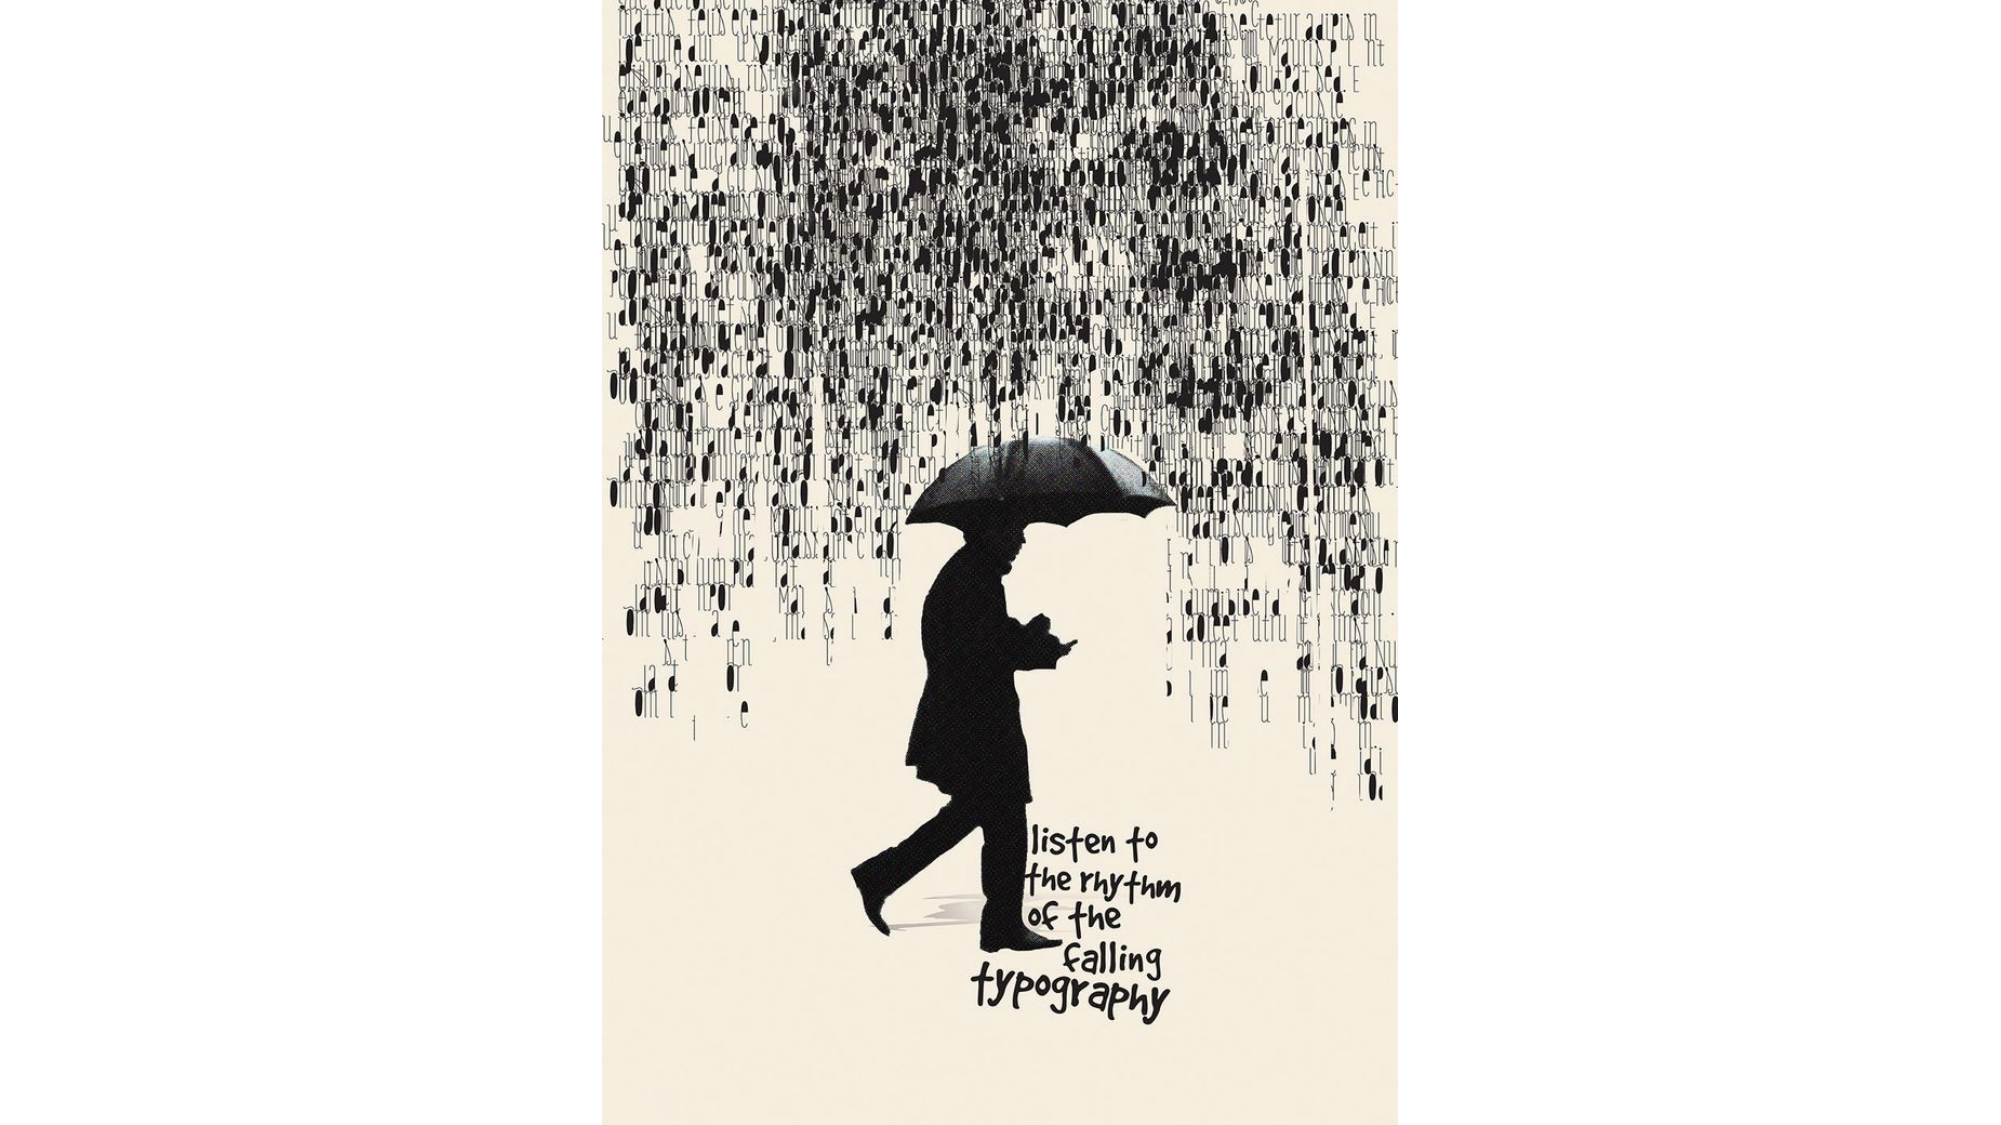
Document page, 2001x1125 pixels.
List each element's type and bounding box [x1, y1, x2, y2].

picture [602, 0, 1398, 1125]
